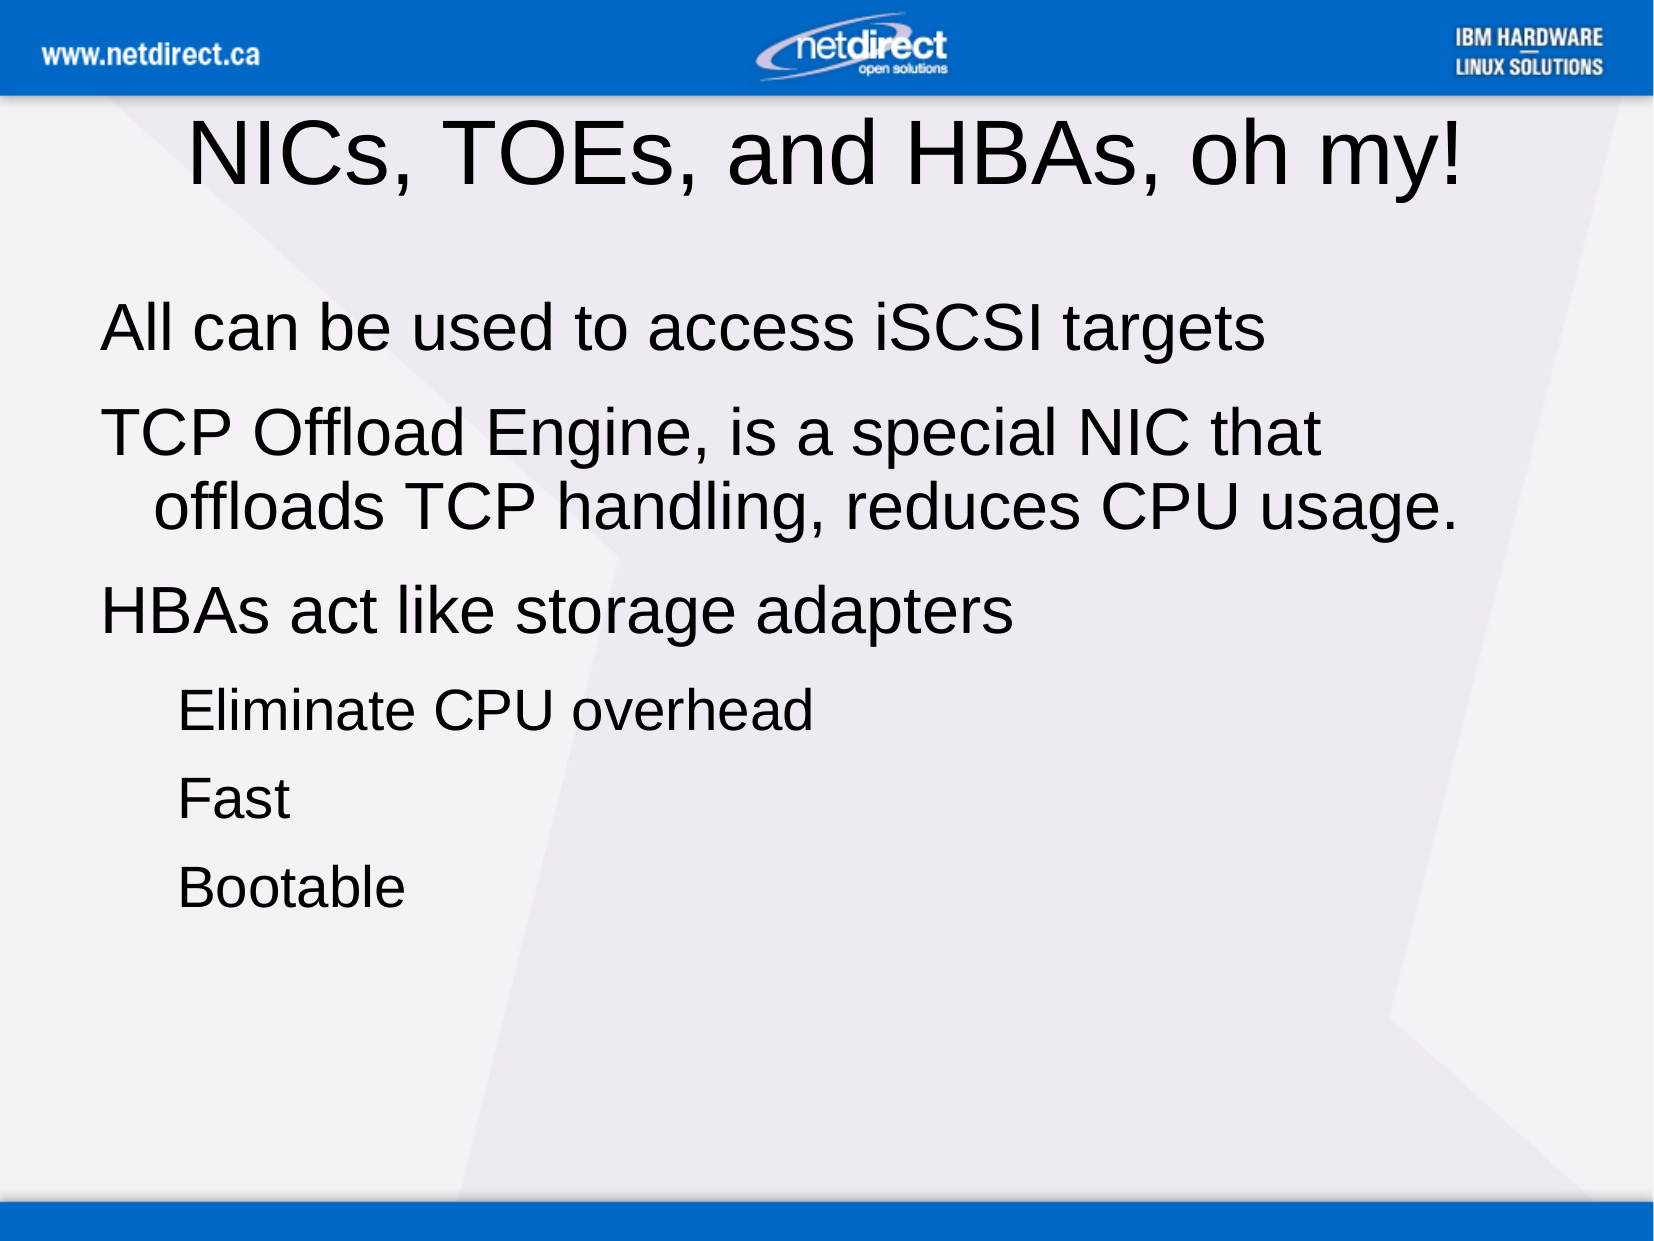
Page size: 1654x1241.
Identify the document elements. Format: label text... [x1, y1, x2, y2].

list All can be used to access iSCSI targets TCP Offload Engine, is a special NIC that offloads TCP handling, reduces CPU usage. HBAs act like storage adapters Eliminate CPU overhead Fast Bootable [82, 290, 1571, 1094]
title NICs, TOEs, and HBAs, oh my! [82, 56, 1571, 250]
picture [0, 0, 1654, 1241]
